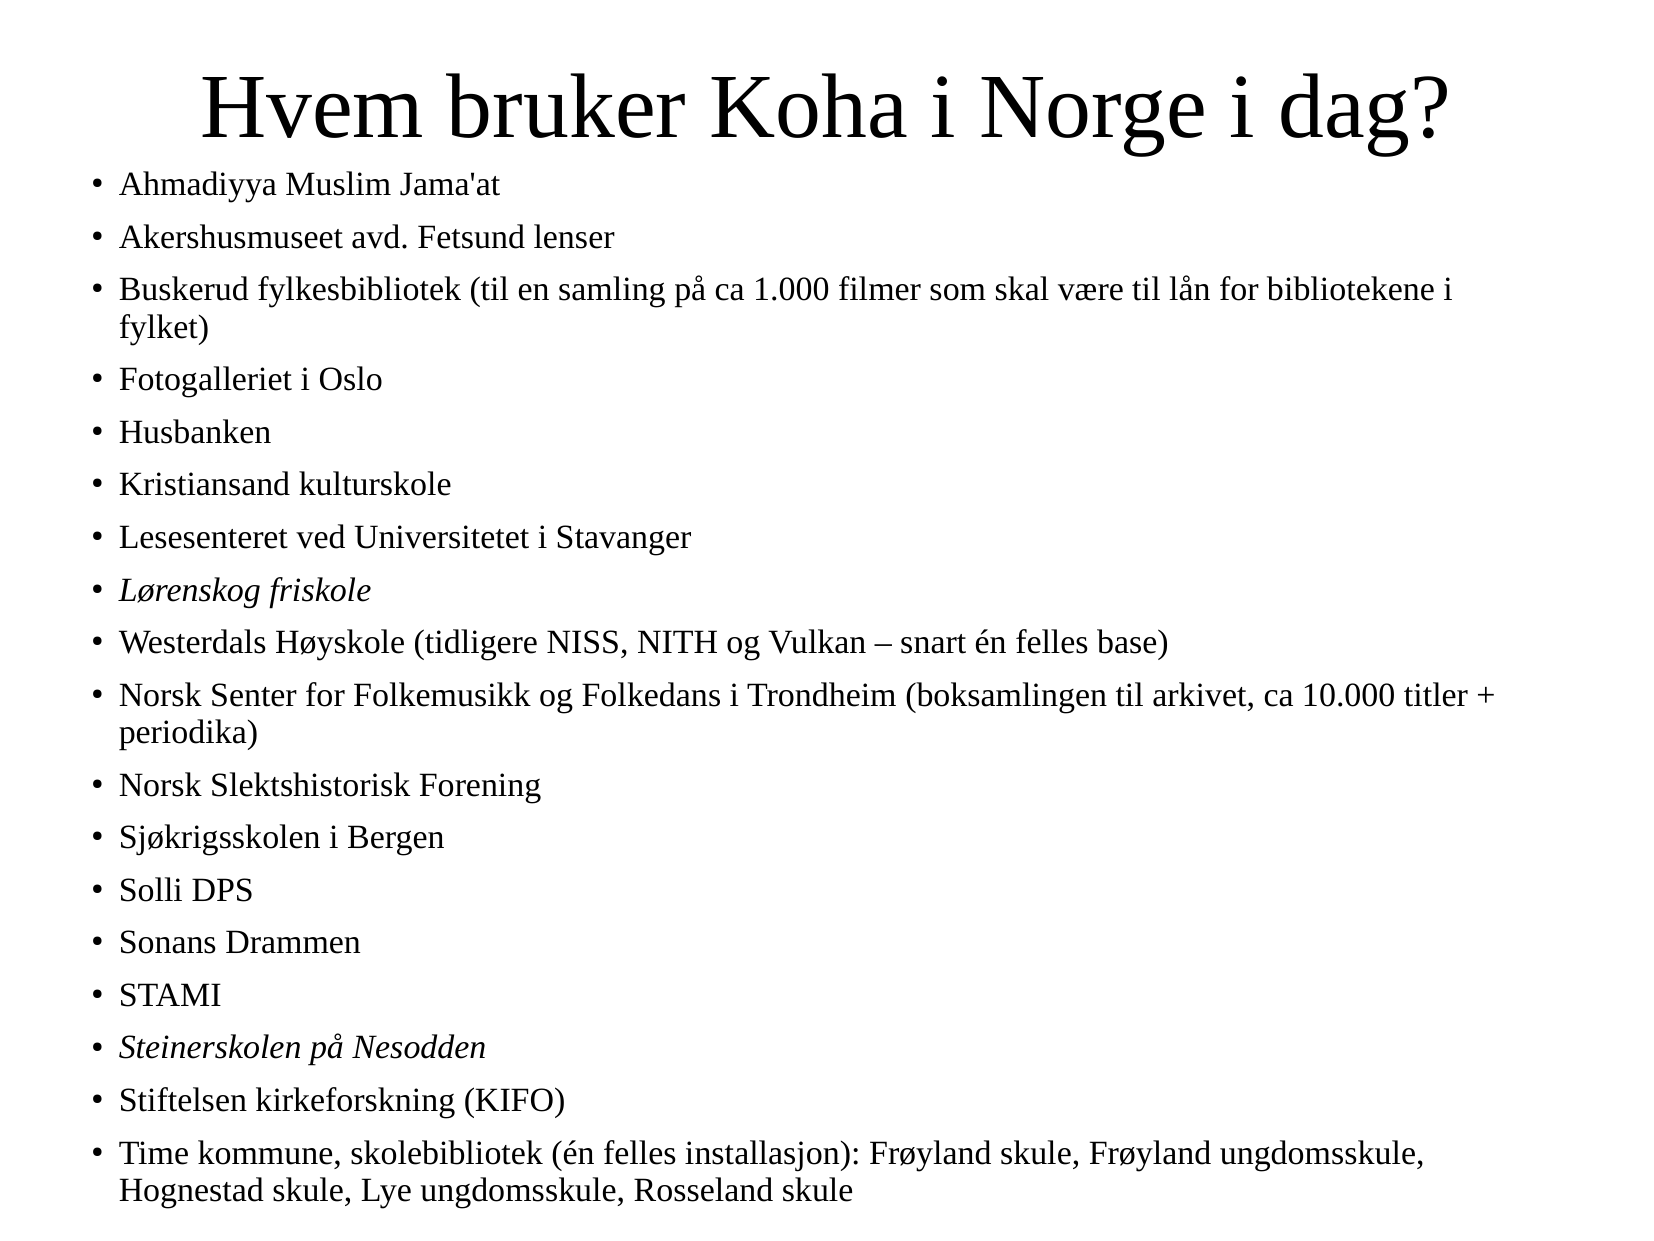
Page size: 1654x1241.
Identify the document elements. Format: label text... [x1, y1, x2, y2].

list Ahmadiyya Muslim Jama'at Akershusmuseet avd. Fetsund lenser Buskerud fylkesbibliotek (til en samling på ca 1.000 filmer som skal være til lån for bibliotekene i fylket) Fotogalleriet i Oslo Husbanken Kristiansand kulturskole Lesesenteret ved Universitetet i Stavanger Lørenskog friskole Westerdals Høyskole (tidligere NISS, NITH og Vulkan – snart én felles base) Norsk Senter for Folkemusikk og Folkedans i Trondheim (boksamlingen til arkivet, ca 10.000 titler + periodika) Norsk Slektshistorisk Forening Sjøkrigsskolen i Bergen Solli DPS Sonans Drammen STAMI Steinerskolen på Nesodden Stiftelsen kirkeforskning (KIFO) Time kommune, skolebibliotek (én felles installasjon): Frøyland skule, Frøyland ungdomsskule, Hognestad skule, Lye ungdomsskule, Rosseland skule [82, 165, 1538, 1217]
title Hvem bruker Koha i Norge i dag? [82, 35, 1571, 178]
